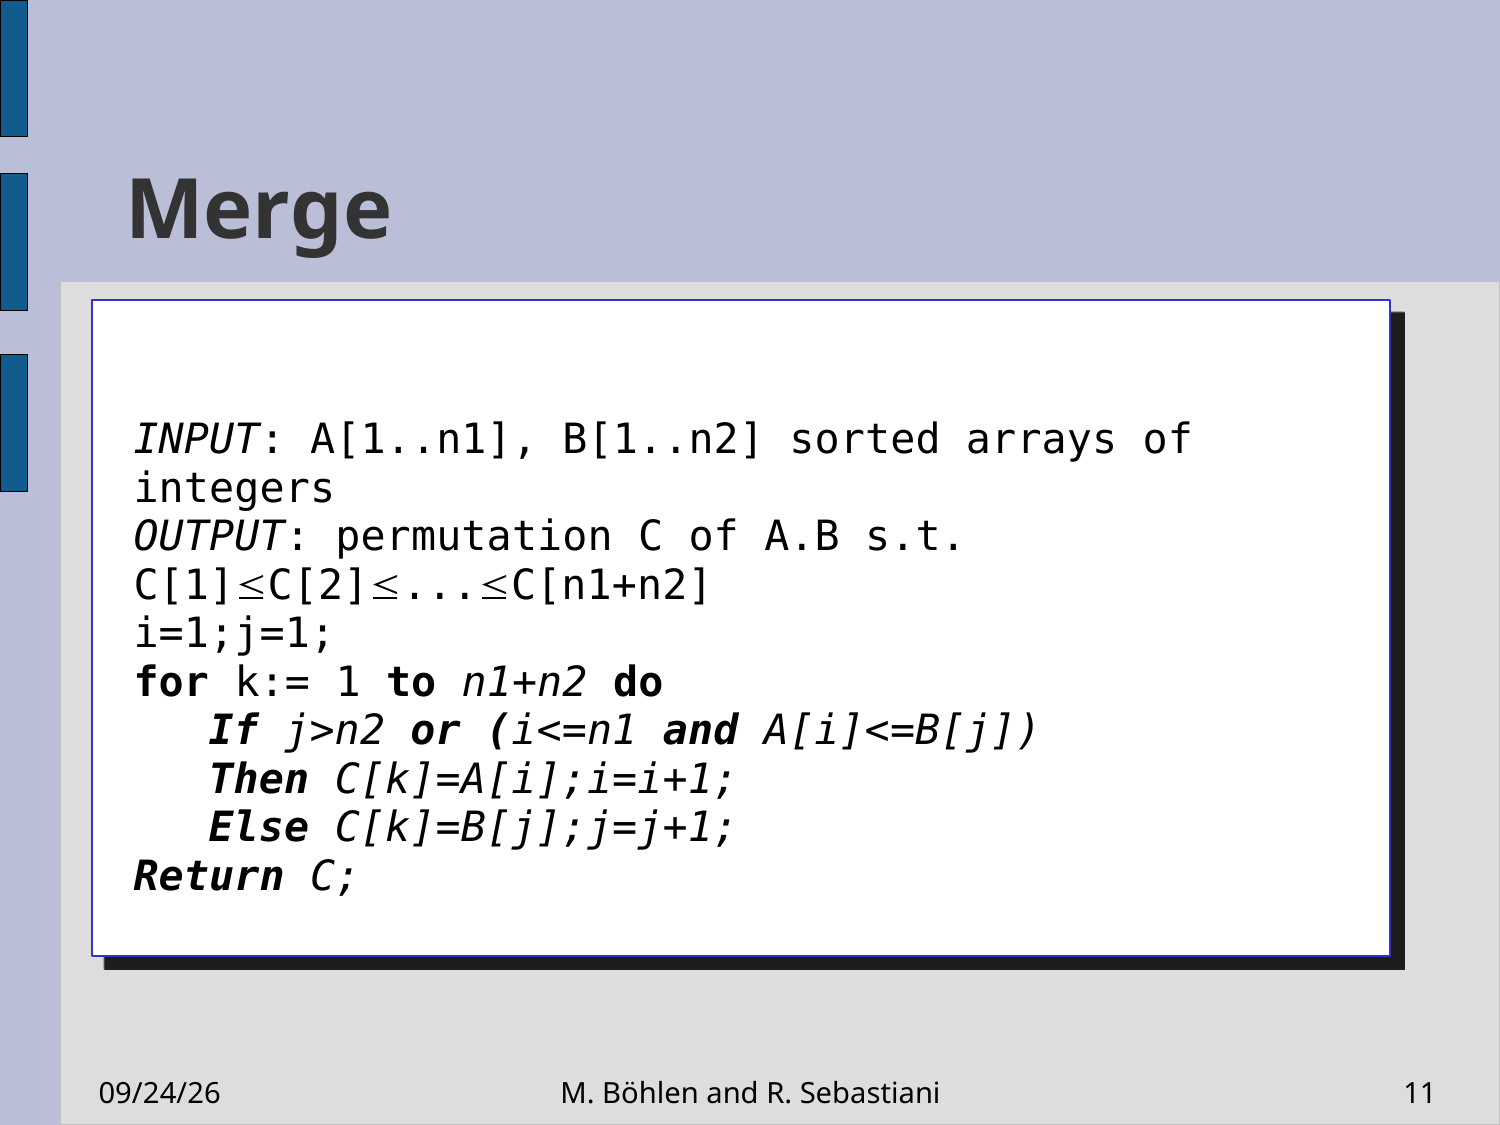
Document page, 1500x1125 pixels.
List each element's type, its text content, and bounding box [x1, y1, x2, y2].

list [141, 299, 1452, 1083]
title Merge [110, 67, 1392, 271]
text_box [91, 299, 141, 956]
text_box INPUT: A[1..n1], B[1..n2] sorted arrays of integers OUTPUT: permutation C of A.B s.t. C[1]C[2]...C[n1+n2] i=1;j=1; for k:= 1 to n1+n2 do If j>n2 or (i<=n1 and A[i]<=B[j]) Then C[k]=A[i];i=i+1; Else C[k]=B[j];j=j+1; Return C; [133, 415, 1339, 970]
